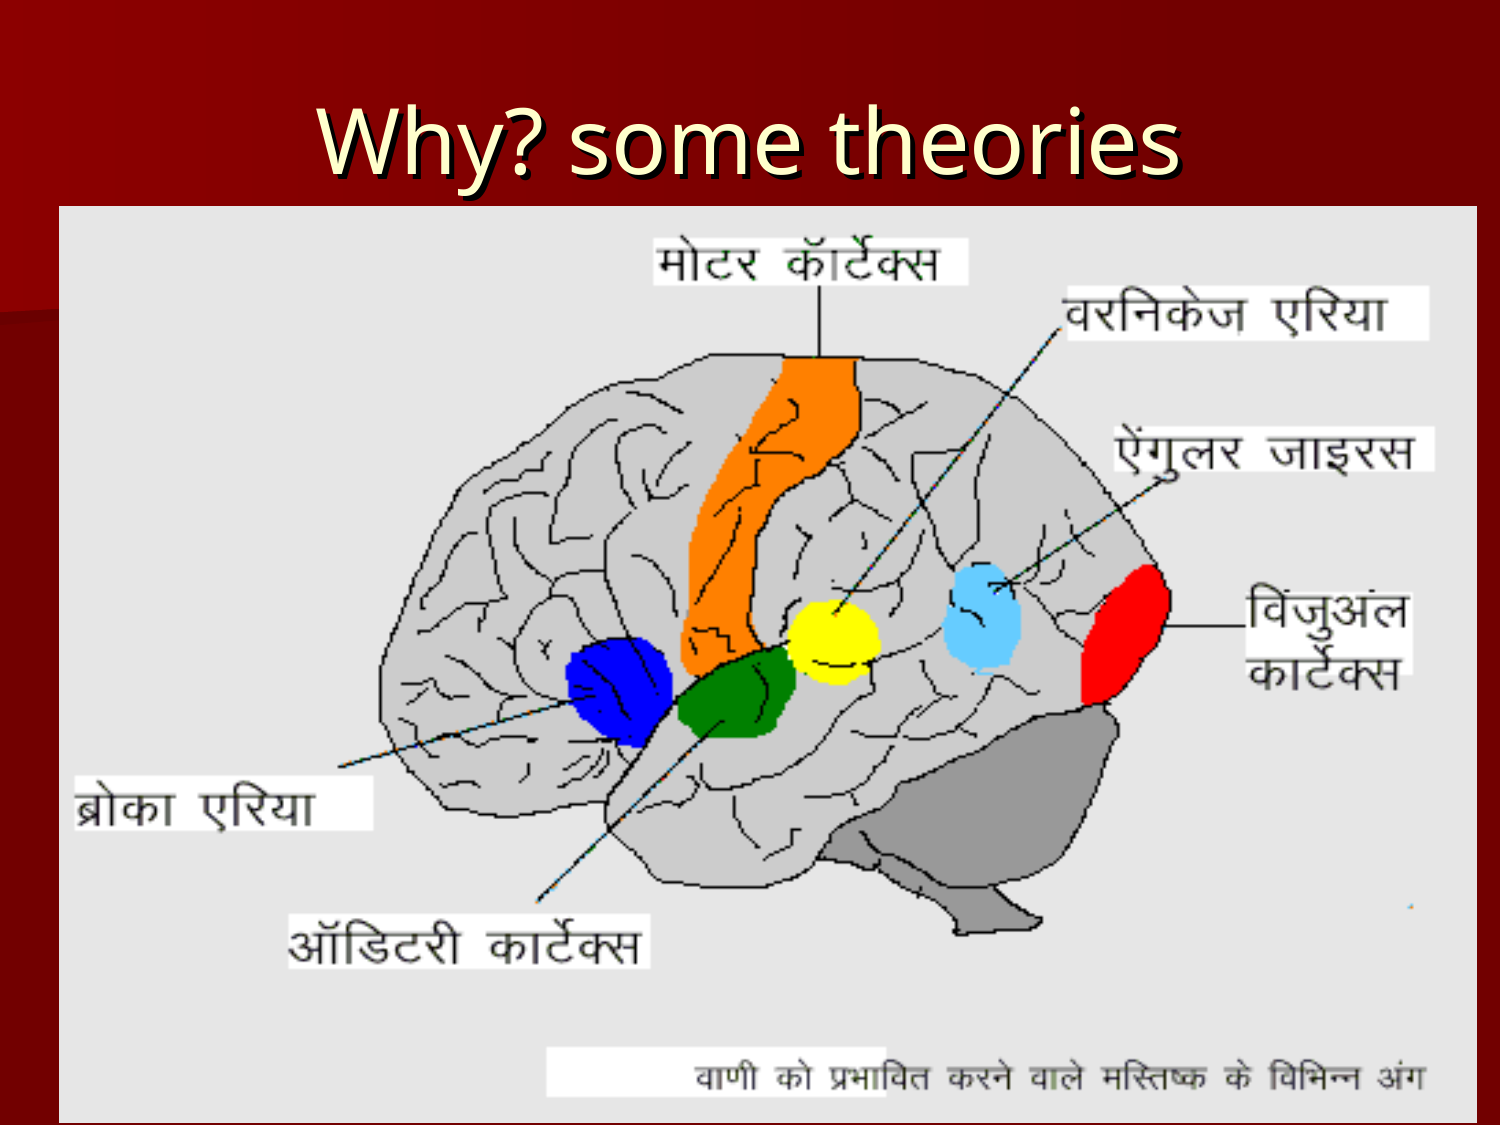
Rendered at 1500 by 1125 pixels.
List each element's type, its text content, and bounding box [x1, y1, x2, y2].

title Why? some theories [75, 28, 1424, 206]
picture [59, 206, 1477, 1123]
